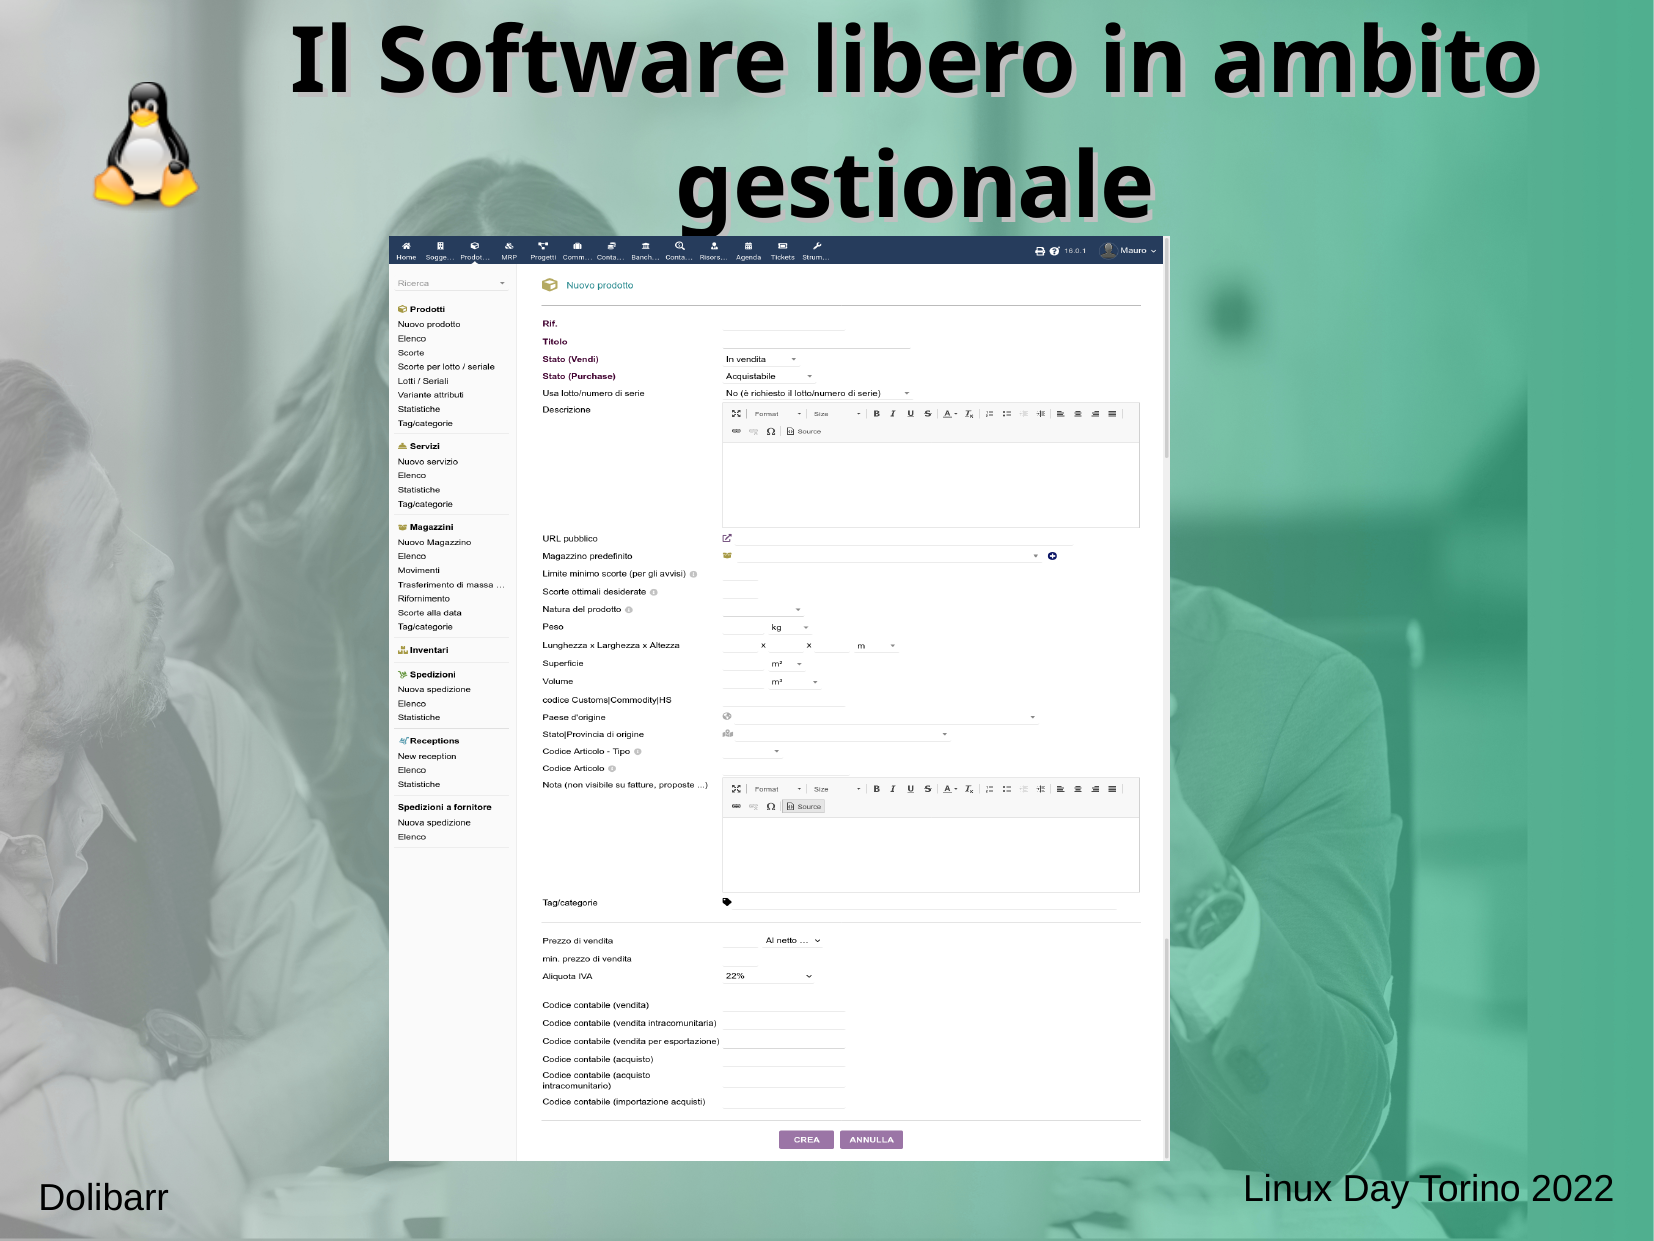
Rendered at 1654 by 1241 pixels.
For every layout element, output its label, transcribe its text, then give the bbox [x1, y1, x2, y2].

table_cell [130, 510, 389, 574]
table_cell [1223, 766, 1419, 830]
table_cell [1419, 766, 1523, 830]
table_cell [1419, 638, 1523, 702]
table_cell [1223, 574, 1419, 638]
table_cell [1419, 702, 1523, 766]
table_cell [1170, 766, 1223, 830]
table_header [1419, 410, 1523, 510]
picture [0, 0, 1654, 1241]
table_cell [1223, 638, 1419, 702]
text_box Dolibarr [23, 1169, 185, 1227]
table_cell [1419, 574, 1523, 638]
table_cell [130, 766, 389, 830]
table_header [130, 410, 389, 510]
text_box Linux Day Torino 2022 [1228, 1159, 1630, 1217]
table_cell [1223, 702, 1419, 766]
table_cell [130, 702, 389, 766]
table_cell [1170, 574, 1223, 638]
table_header [1223, 410, 1419, 510]
table_cell [130, 638, 389, 702]
title Il Software libero in ambito gestionale [259, 17, 1571, 222]
table_cell [1419, 510, 1523, 574]
table_cell [1170, 638, 1223, 702]
table_cell [1170, 702, 1223, 766]
table_cell [1223, 510, 1419, 574]
table_header [1170, 410, 1223, 510]
table_cell [1170, 510, 1223, 574]
table_cell [130, 574, 389, 638]
